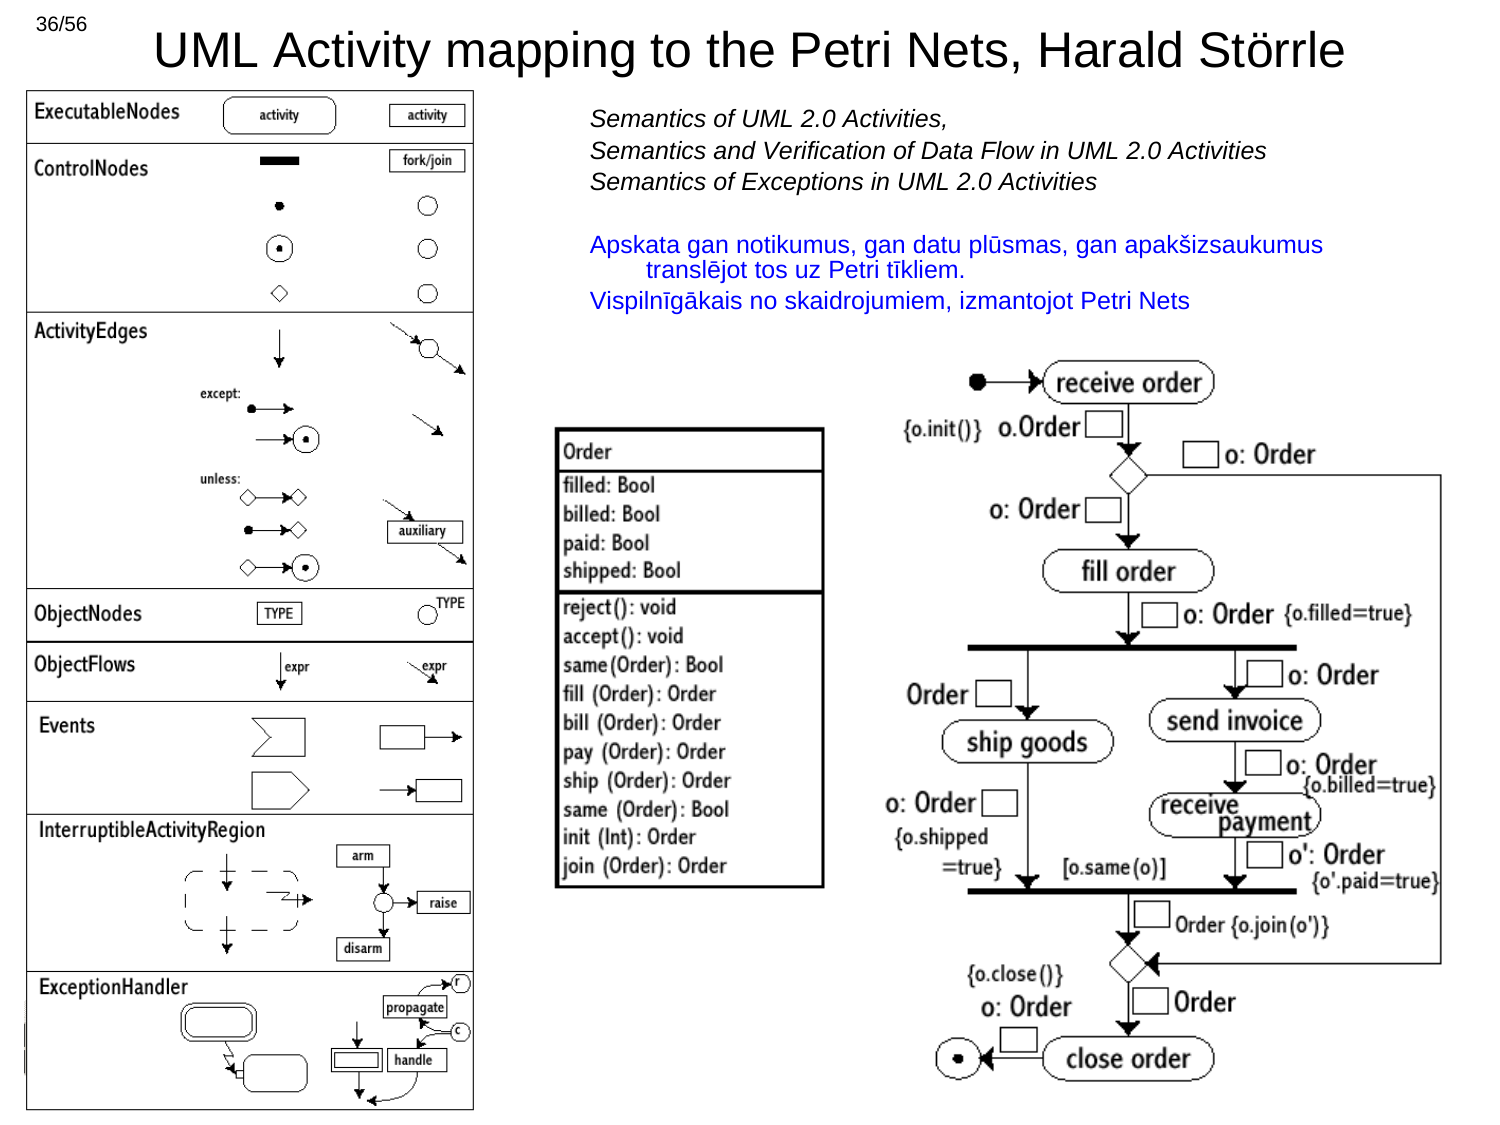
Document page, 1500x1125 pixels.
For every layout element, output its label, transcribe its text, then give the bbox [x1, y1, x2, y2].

chart [24, 87, 476, 1125]
chart [549, 333, 1454, 1091]
title UML Activity mapping to the Petri Nets, Harald Störrle [112, 0, 1388, 100]
list Semantics of UML 2.0 Activities, Semantics and Verification of Data Flow in UML 2.0 Activities Semantics of Exceptions in UML 2.0 Activities Apskata gan notikumus, gan datu plūsmas, gan apakšizsaukumus translējot tos uz Petri tīkliem. Vispilnīgākais no skaidrojumiem, izmantojot Petri Nets [575, 99, 1388, 333]
